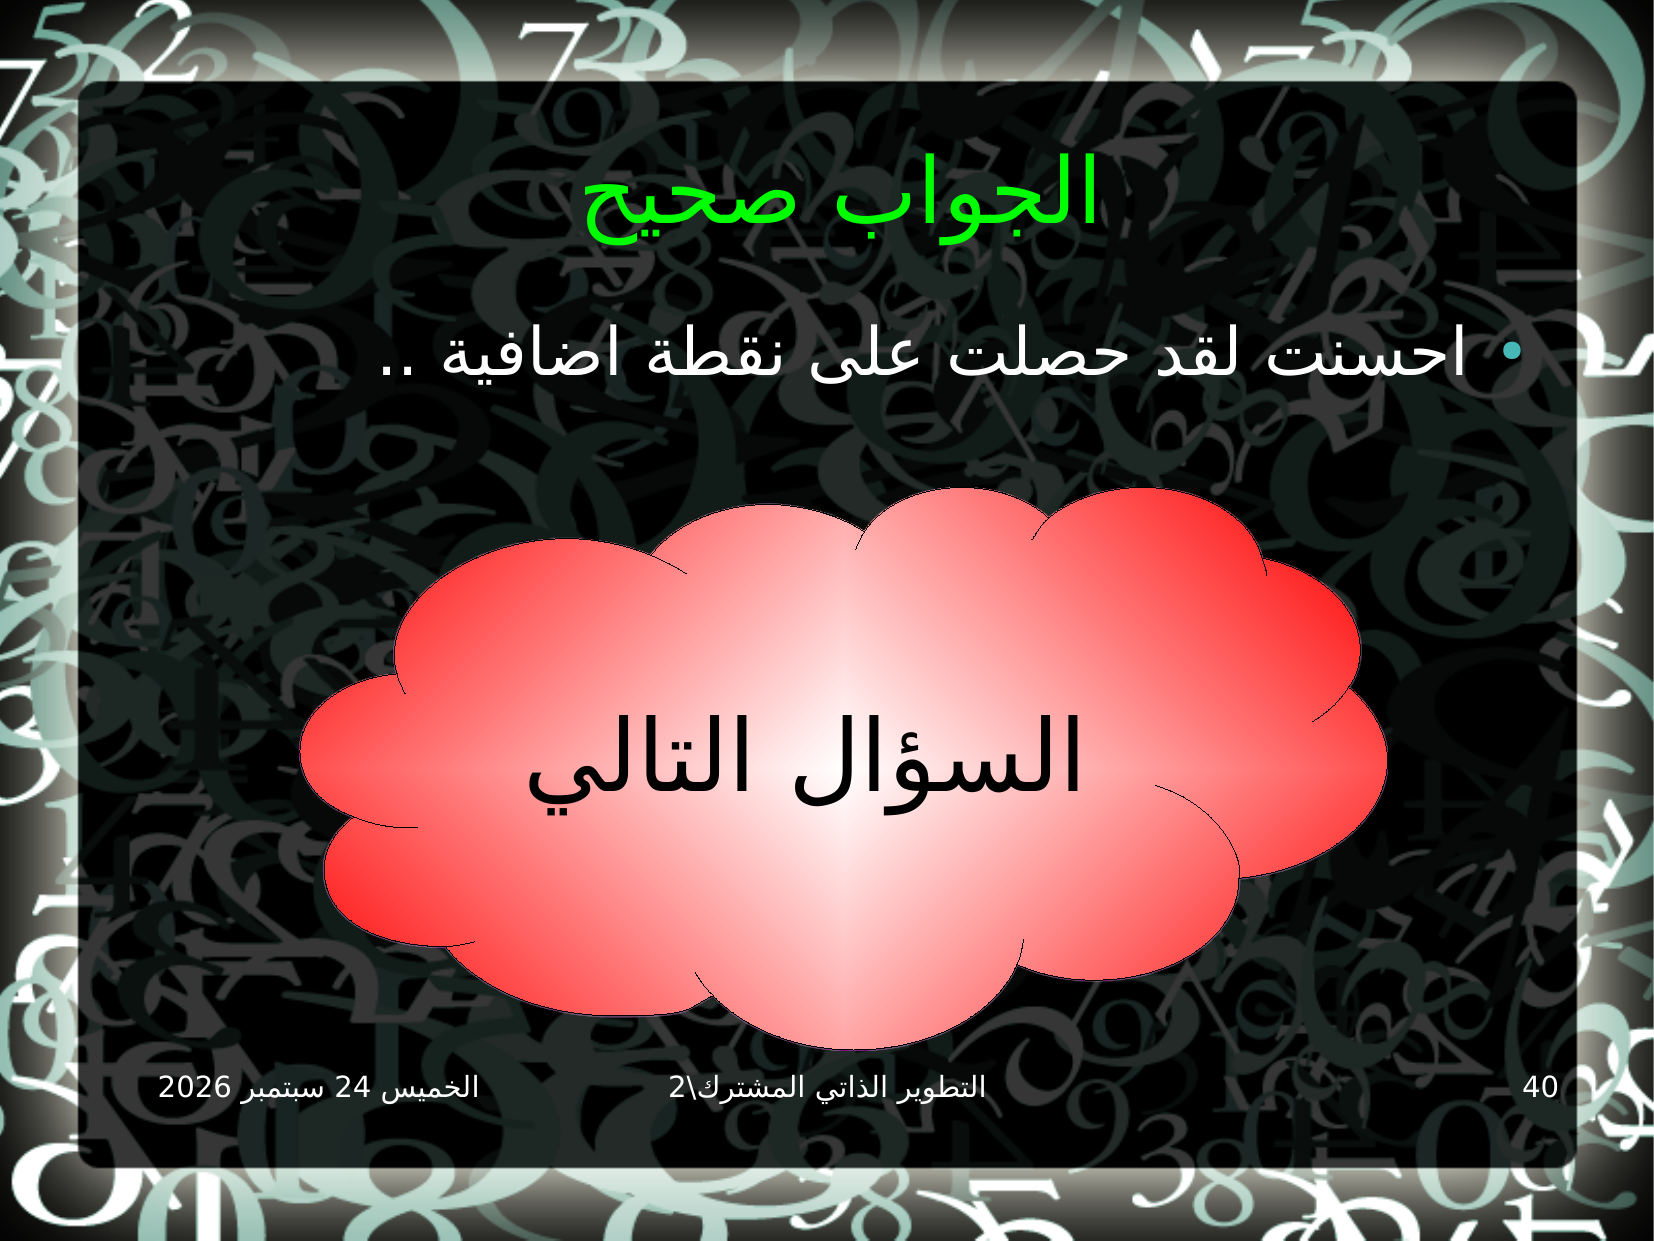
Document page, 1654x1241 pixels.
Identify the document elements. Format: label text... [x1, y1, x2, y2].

title الجواب صحيح [82, 88, 1571, 296]
picture [0, 0, 1654, 1241]
text_box السؤال التالي [299, 487, 1388, 1051]
list احسنت لقد حصلت على نقطة اضافية .. [118, 313, 1542, 1028]
